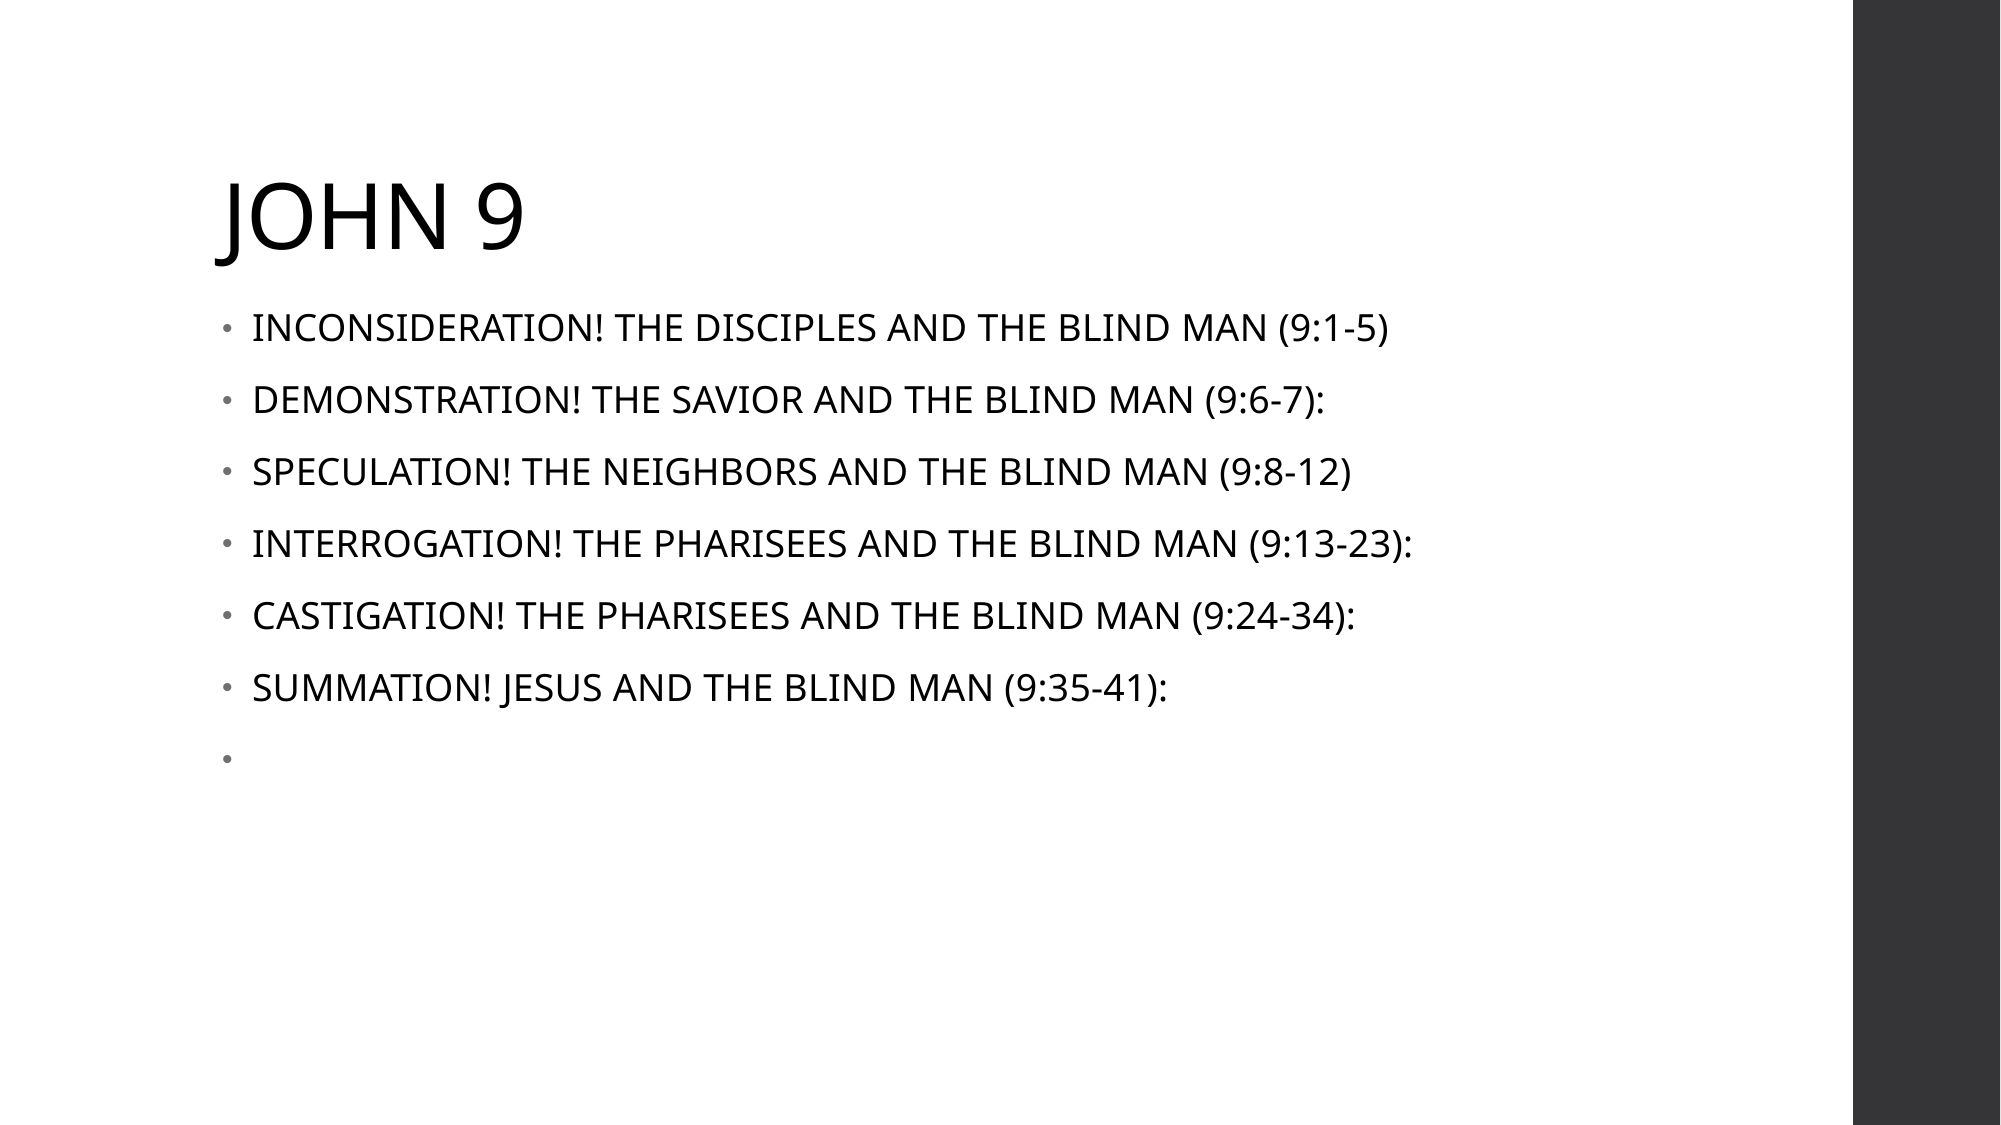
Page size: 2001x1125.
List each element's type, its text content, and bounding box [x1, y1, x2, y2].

list INCONSIDERATION! THE DISCIPLES AND THE BLIND MAN (9:1-5) DEMONSTRATION! THE SAVIOR AND THE BLIND MAN (9:6-7): SPECULATION! THE NEIGHBORS AND THE BLIND MAN (9:8-12) INTERROGATION! THE PHARISEES AND THE BLIND MAN (9:13-23): CASTIGATION! THE PHARISEES AND THE BLIND MAN (9:24-34): SUMMATION! JESUS AND THE BLIND MAN (9:35-41): [206, 299, 1617, 1014]
title JOHN 9 [206, 60, 1797, 278]
